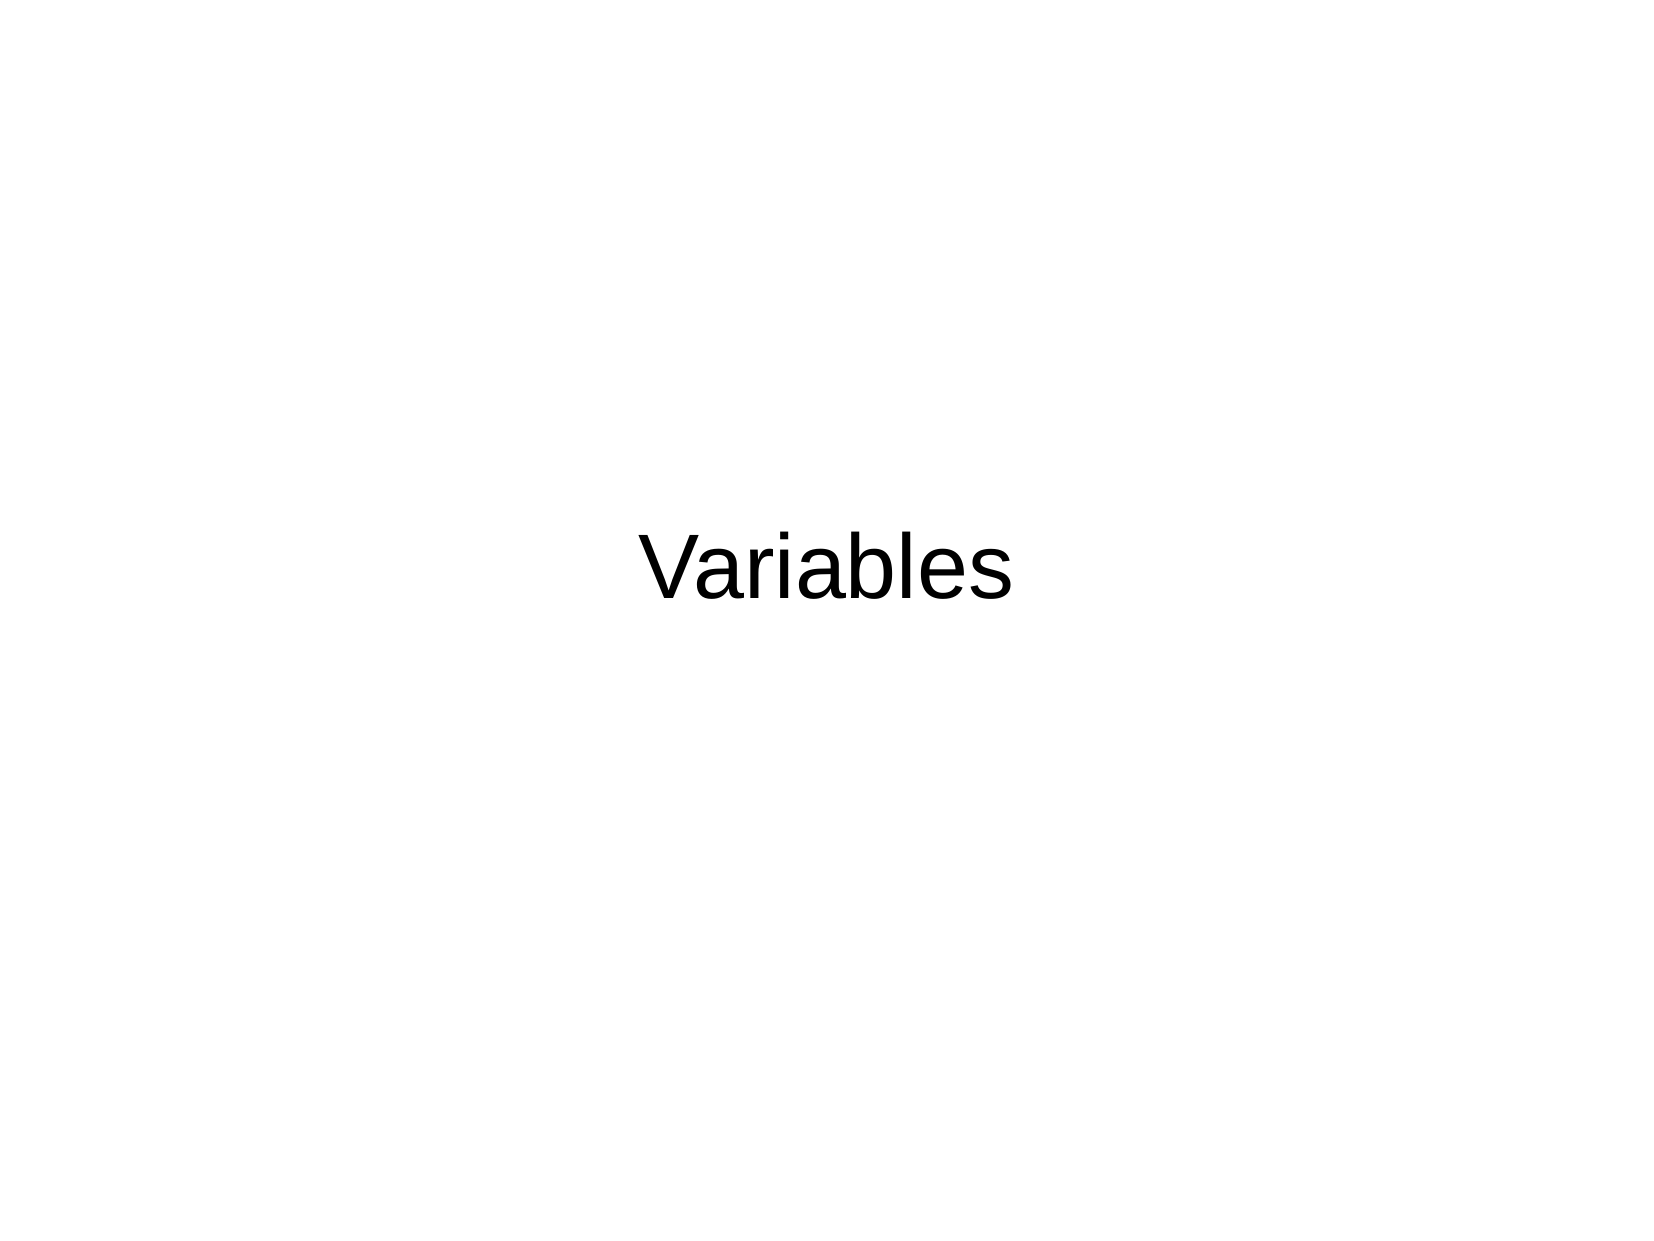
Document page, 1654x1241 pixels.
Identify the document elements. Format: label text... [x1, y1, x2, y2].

title Variables [82, 462, 1571, 670]
